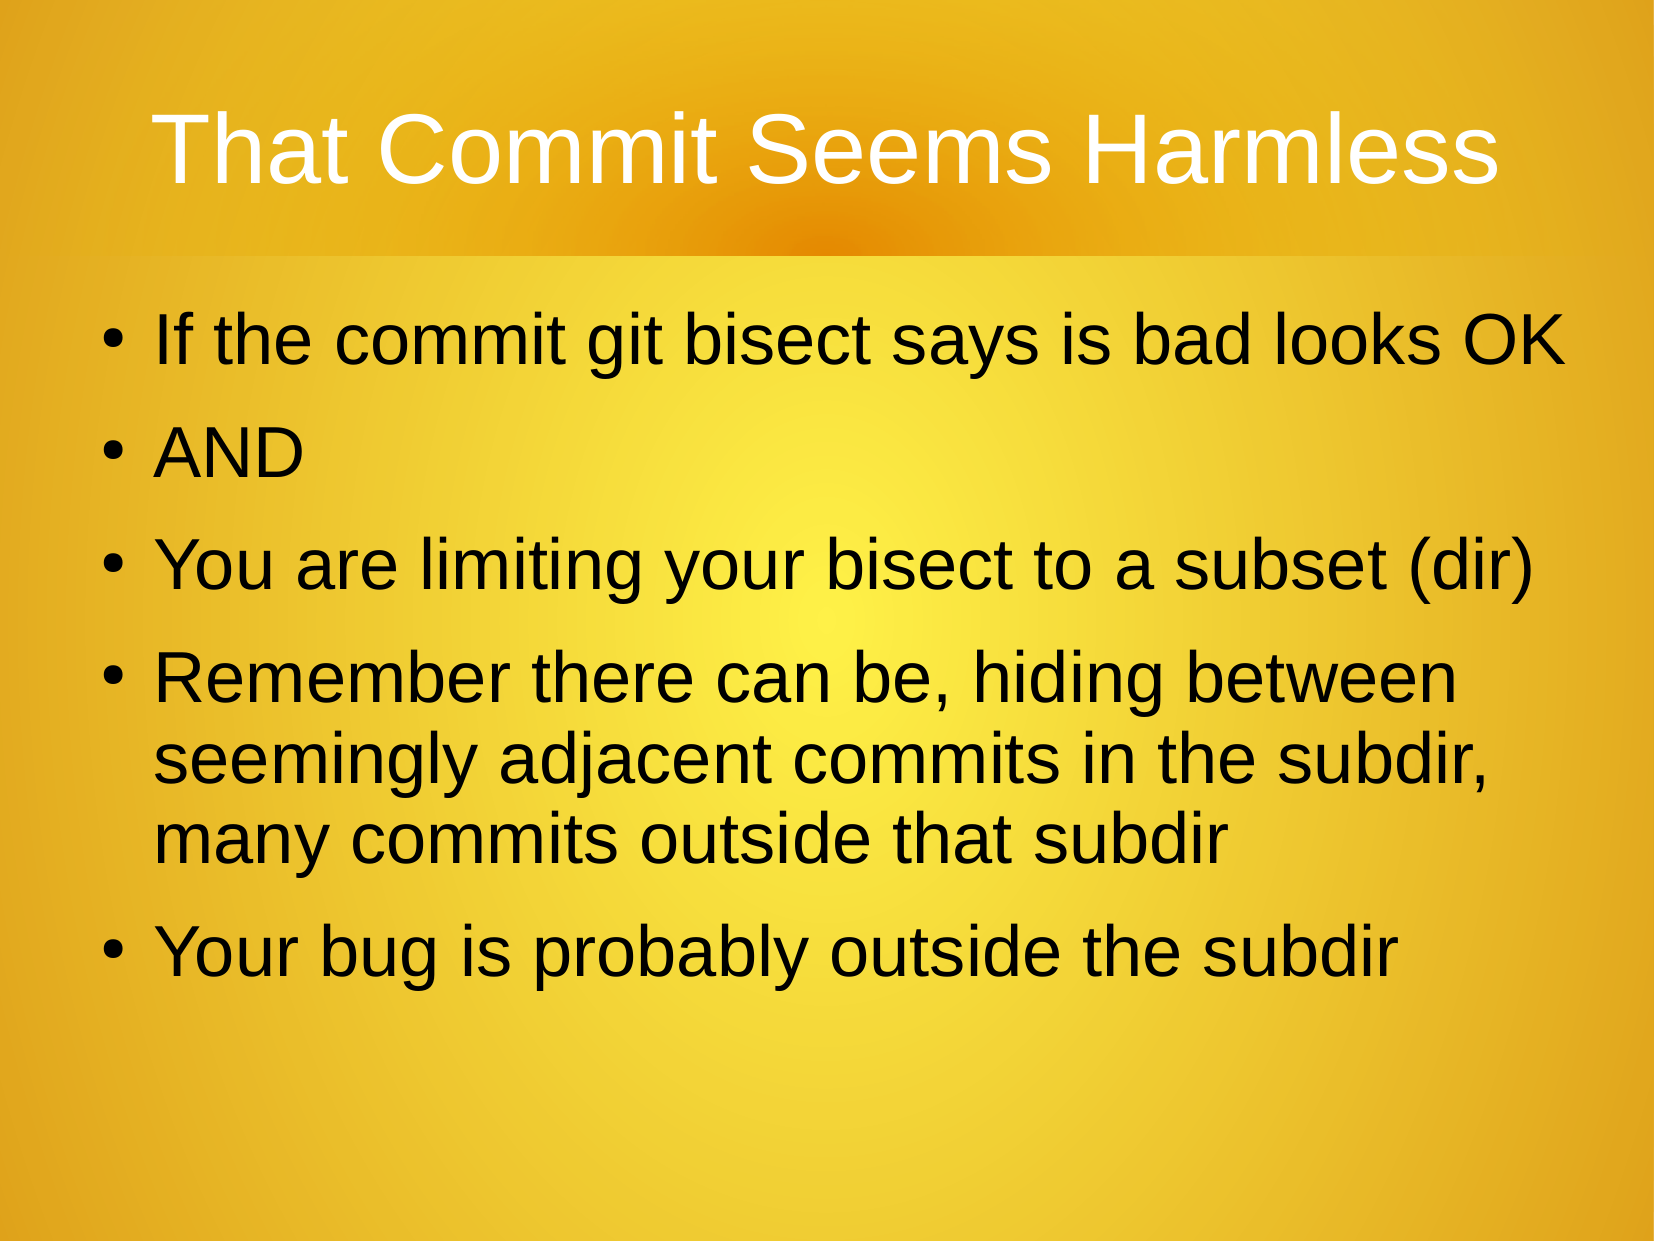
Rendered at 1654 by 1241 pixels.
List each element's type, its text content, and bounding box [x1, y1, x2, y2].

title That Commit Seems Harmless [82, 47, 1571, 252]
list If the commit git bisect says is bad looks OK AND You are limiting your bisect to a subset (dir) Remember there can be, hiding between seemingly adjacent commits in the subdir, many commits outside that subdir Your bug is probably outside the subdir [82, 299, 1571, 1019]
